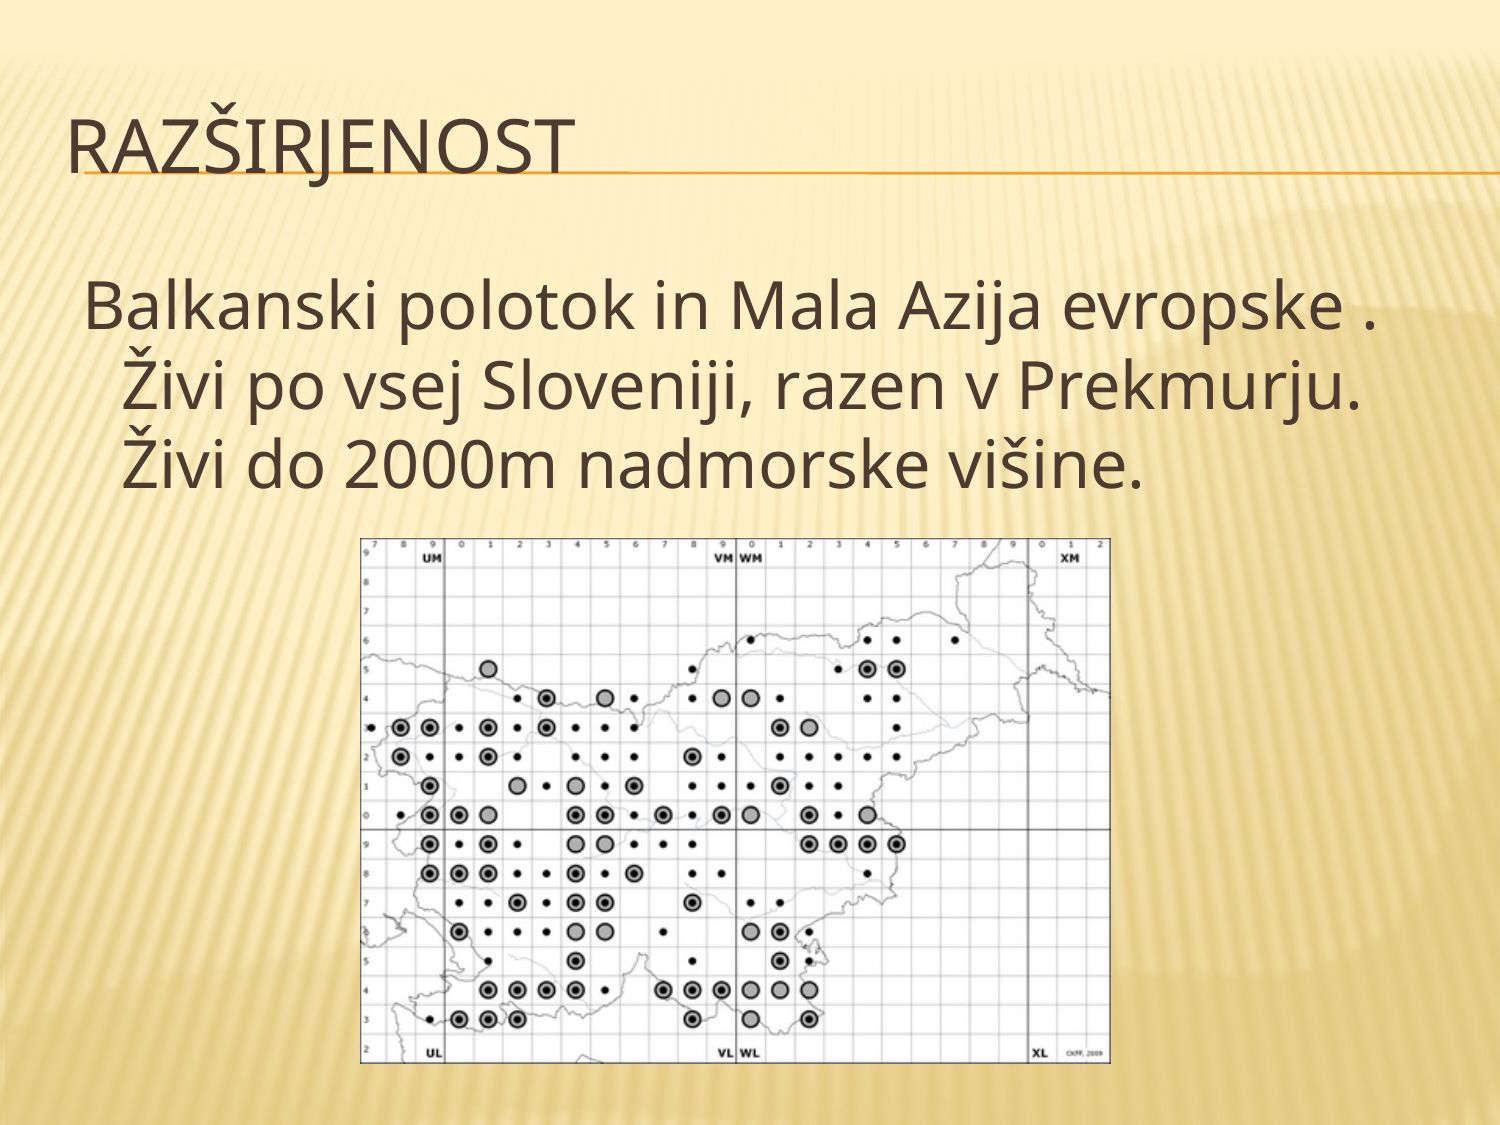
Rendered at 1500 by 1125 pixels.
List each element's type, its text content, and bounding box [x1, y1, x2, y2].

picture [0, 0, 1500, 1125]
title RAZŠIRJENOST [50, 75, 1475, 213]
list Balkanski polotok in Mala Azija evropske . Živi po vsej Sloveniji, razen v Prekmurju. Živi do 2000m nadmorske višine. [50, 254, 1475, 998]
